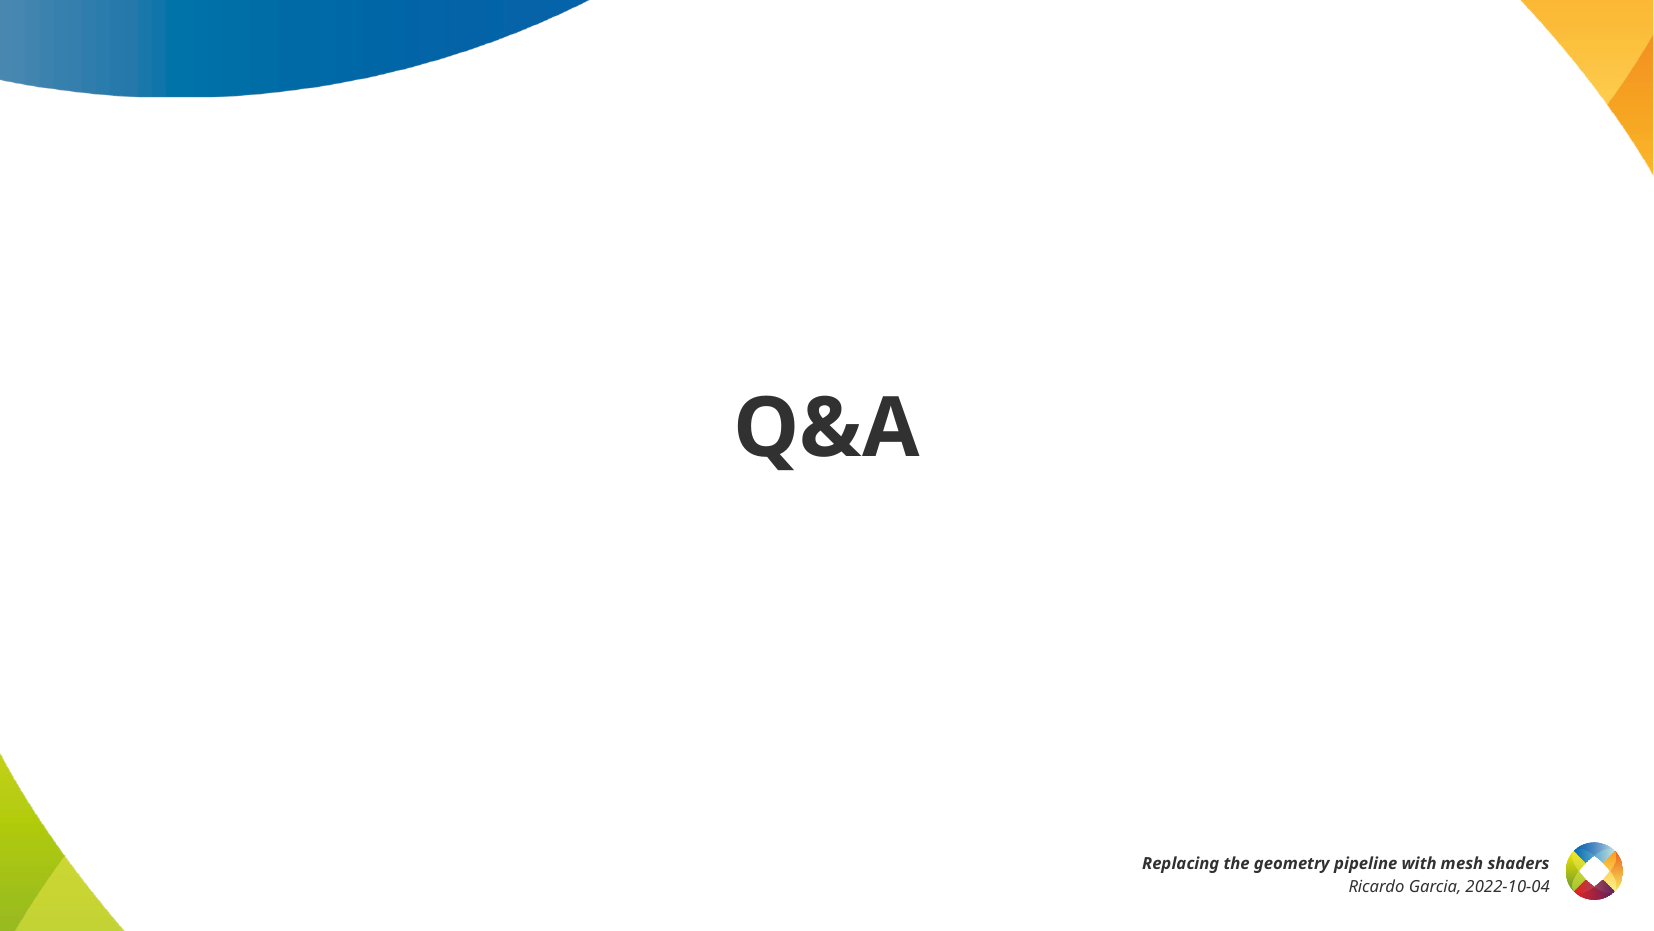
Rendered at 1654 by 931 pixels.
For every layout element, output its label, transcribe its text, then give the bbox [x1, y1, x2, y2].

text_box Q&A [236, 359, 1418, 473]
picture [215, 0, 591, 98]
picture [0, 0, 167, 98]
picture [0, 752, 126, 931]
picture [1564, 841, 1625, 901]
picture [1519, 0, 1654, 178]
text_box Replacing the geometry pipeline with mesh shaders Ricardo Garcia, 2022-10-04 [147, 844, 1565, 899]
